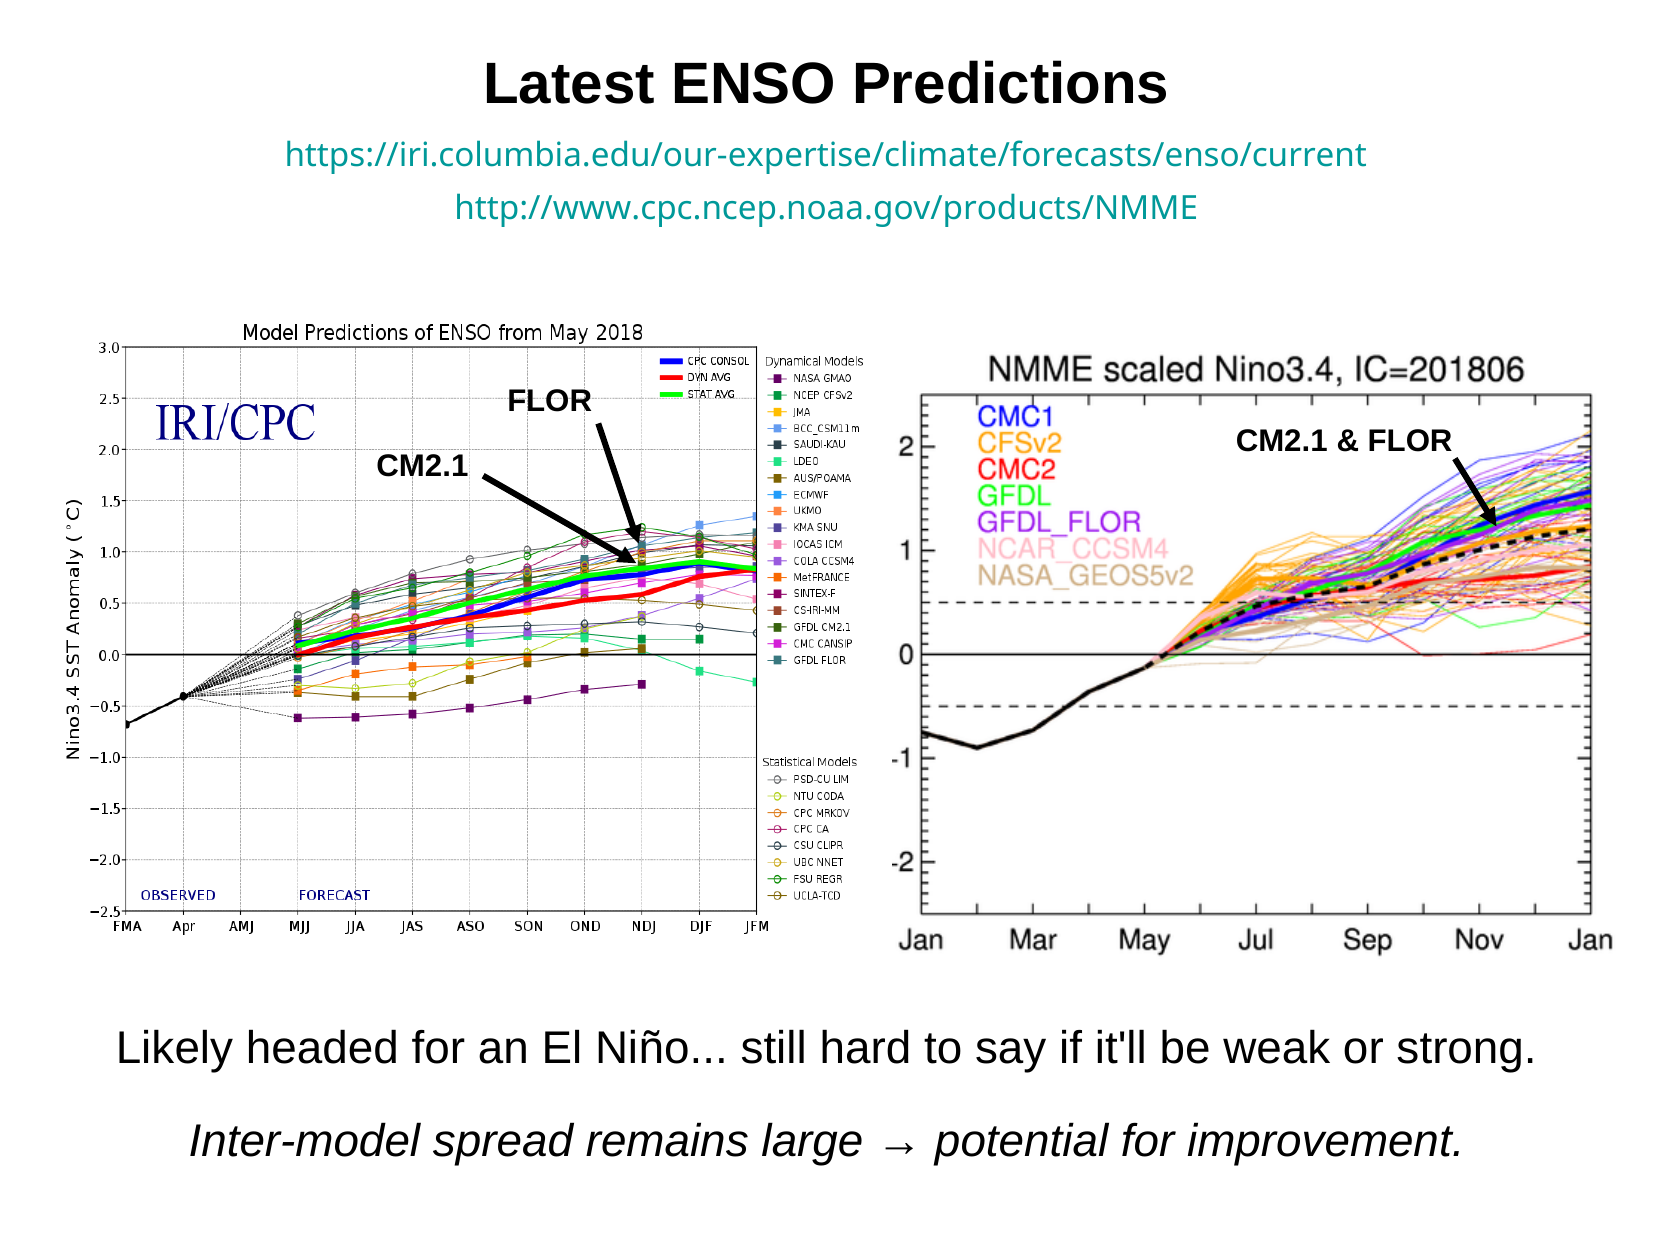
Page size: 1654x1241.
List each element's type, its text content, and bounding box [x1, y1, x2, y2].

text_box Likely headed for an El Niño... still hard to say if it'll be weak or strong. [101, 1010, 1553, 1081]
text_box Inter-model spread remains large → potential for improvement. [173, 1103, 1480, 1174]
text_box http://www.cpc.ncep.noaa.gov/products/NMME [454, 186, 1200, 227]
picture [16, 276, 1654, 998]
text_box CM2.1 & FLOR [1235, 423, 1453, 459]
text_box FLOR [507, 383, 593, 419]
text_box CM2.1 [376, 448, 469, 484]
title Latest ENSO Predictions [45, 38, 1608, 122]
text_box https://iri.columbia.edu/our-expertise/climate/forecasts/enso/current [284, 132, 1369, 173]
